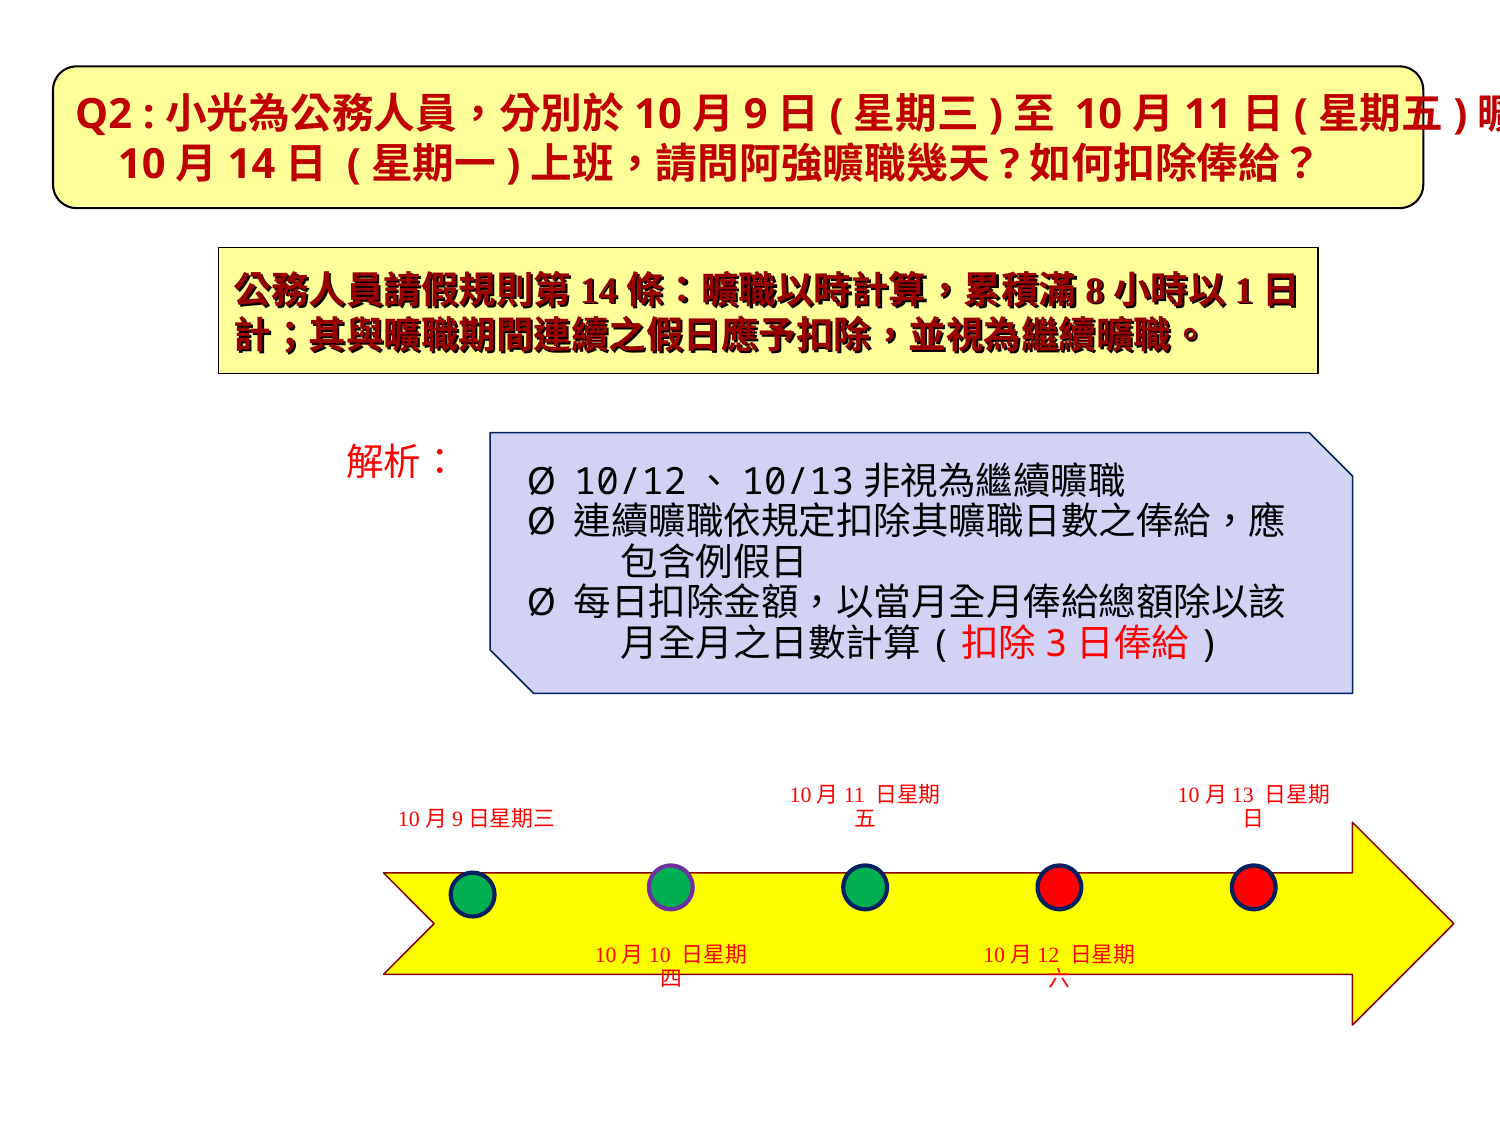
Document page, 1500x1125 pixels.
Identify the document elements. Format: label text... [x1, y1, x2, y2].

text_box [383, 822, 1454, 1025]
text_box Q2 :小光為公務人員，分別於10月9日(星期三)至 10月11日(星期五)曠職， 10月14日 (星期一)上班，請問阿強曠職幾天?如何扣除俸給？ [53, 66, 1424, 209]
text_box 公務人員請假規則第14條：曠職以時計算，累積滿8小時以1日計；其與曠職期間連續之假日應予扣除，並視為繼續曠職。 [218, 247, 1318, 374]
text_box 10月13 日星期日 [1161, 694, 1347, 844]
text_box 10月10 日星期四 [578, 931, 764, 1106]
text_box 10/12、10/13非視為繼續曠職 連續曠職依規定扣除其曠職日數之俸給，應包含例假日 每日扣除金額，以當月全月俸給總額除以該月全月之日數計算(扣除3日俸給) [490, 432, 1353, 694]
text_box 10月11 日星期五 [772, 694, 958, 844]
text_box 10月12 日星期六 [966, 931, 1153, 1106]
text_box 解析： [314, 436, 453, 491]
text_box 10月9日星期三 [383, 668, 570, 844]
